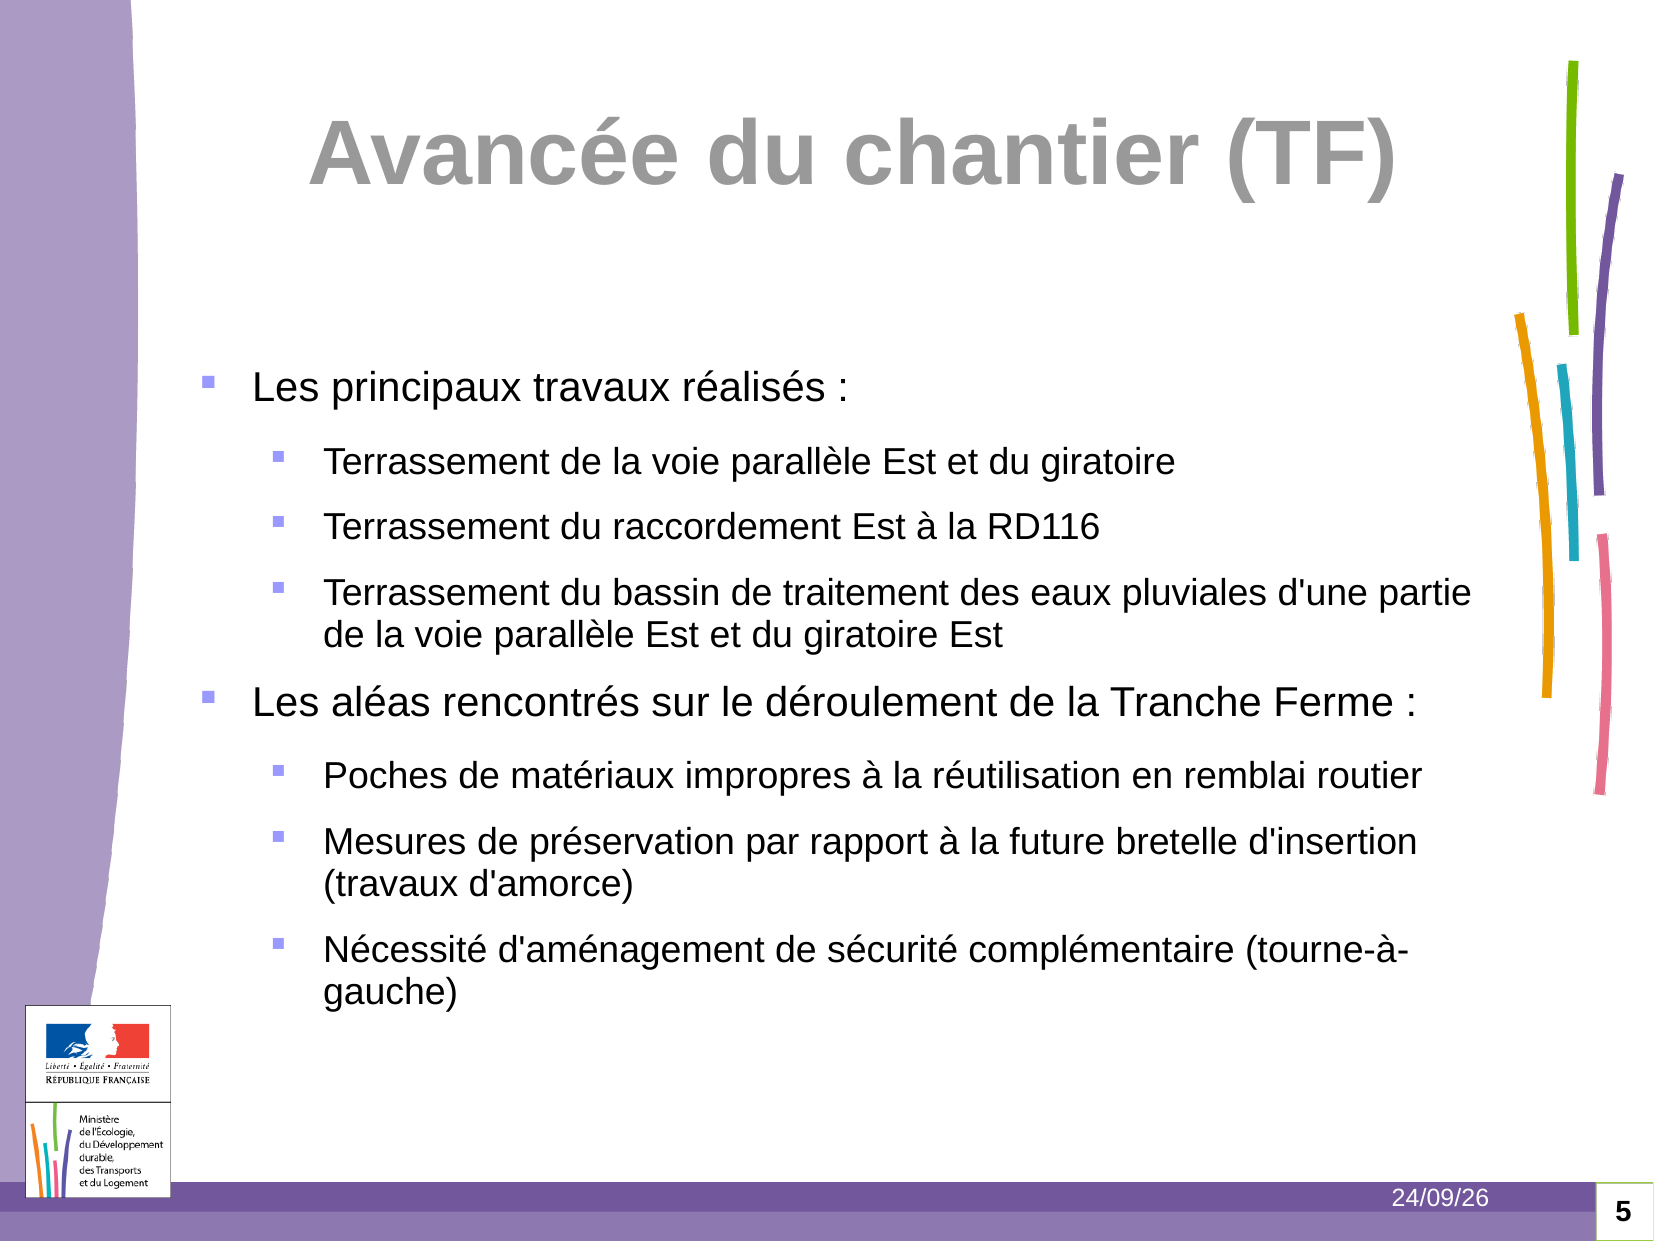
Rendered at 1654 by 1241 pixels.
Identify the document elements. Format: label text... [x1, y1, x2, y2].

title Avancée du chantier (TF) [136, 56, 1571, 250]
picture [0, 0, 1654, 1241]
list Les principaux travaux réalisés : Terrassement de la voie parallèle Est et du giratoire Terrassement du raccordement Est à la RD116 Terrassement du bassin de traitement des eaux pluviales d'une partie de la voie parallèle Est et du giratoire Est Les aléas rencontrés sur le déroulement de la Tranche Ferme : Poches de matériaux impropres à la réutilisation en remblai routier Mesures de préservation par rapport à la future bretelle d'insertion (travaux d'amorce) Nécessité d'aménagement de sécurité complémentaire (tourne-à-gauche) [181, 288, 1511, 1241]
